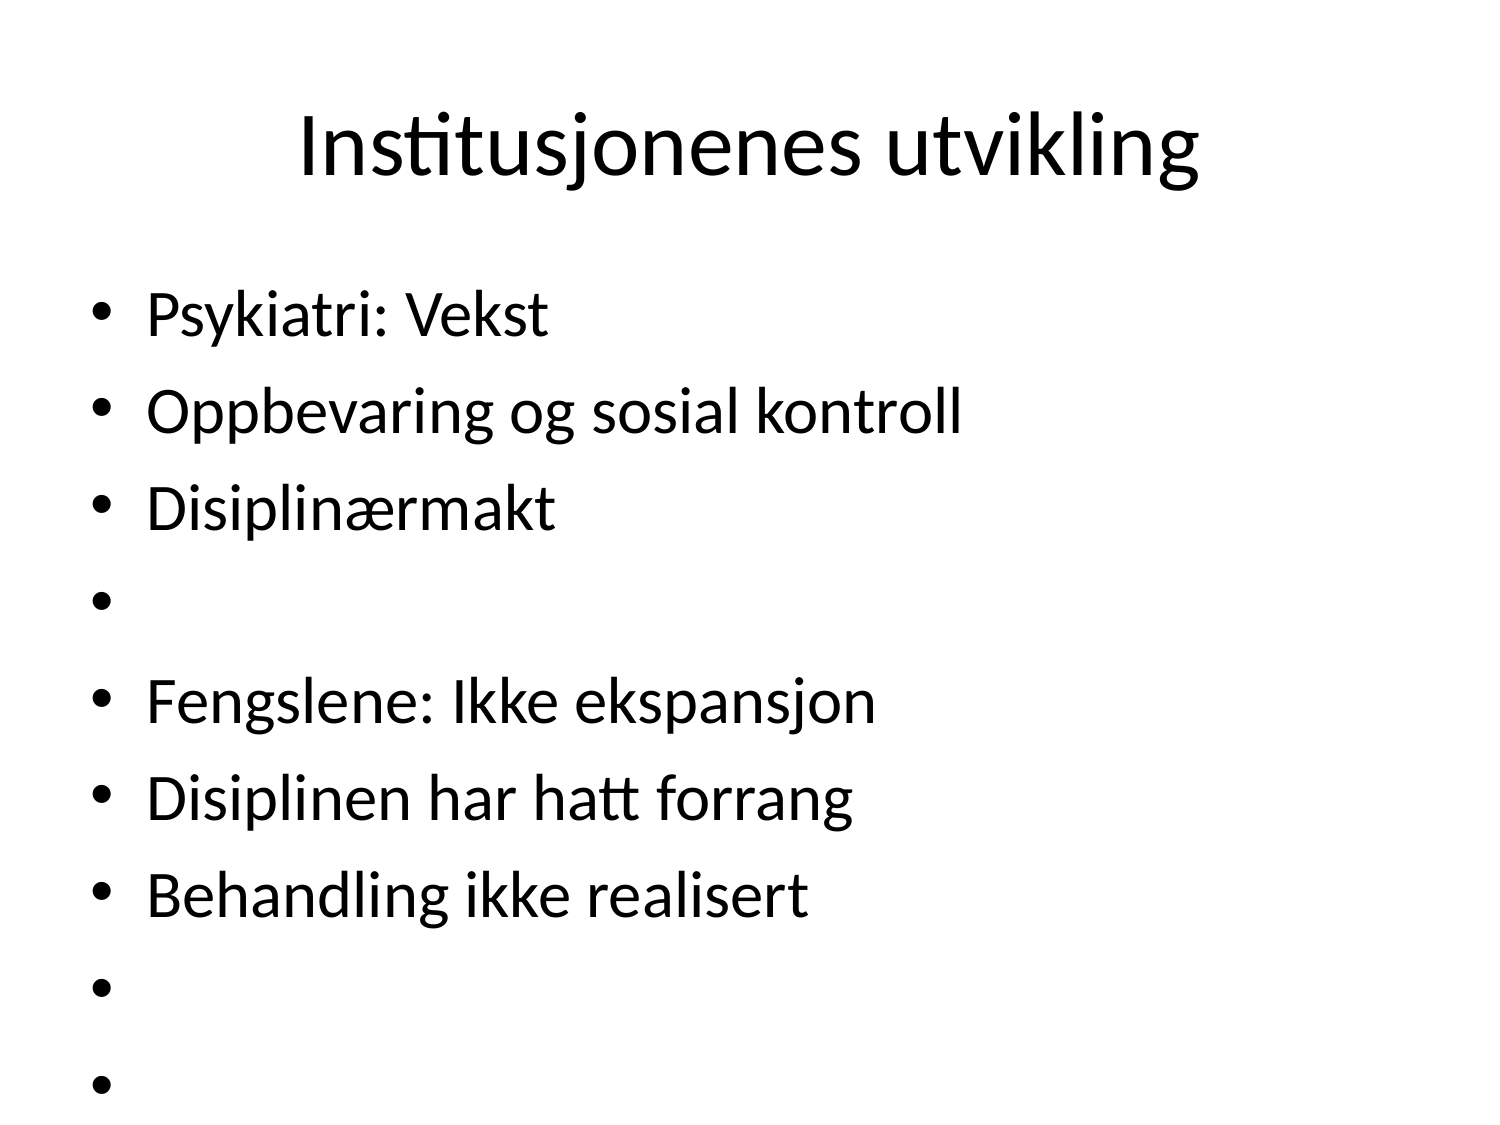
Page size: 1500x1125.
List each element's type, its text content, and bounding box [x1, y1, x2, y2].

list Psykiatri: Vekst Oppbevaring og sosial kontroll Disiplinærmakt Fengslene: Ikke ekspansjon Disiplinen har hatt forrang Behandling ikke realisert [75, 262, 1426, 1005]
title Institusjonenes utvikling [75, 45, 1426, 233]
